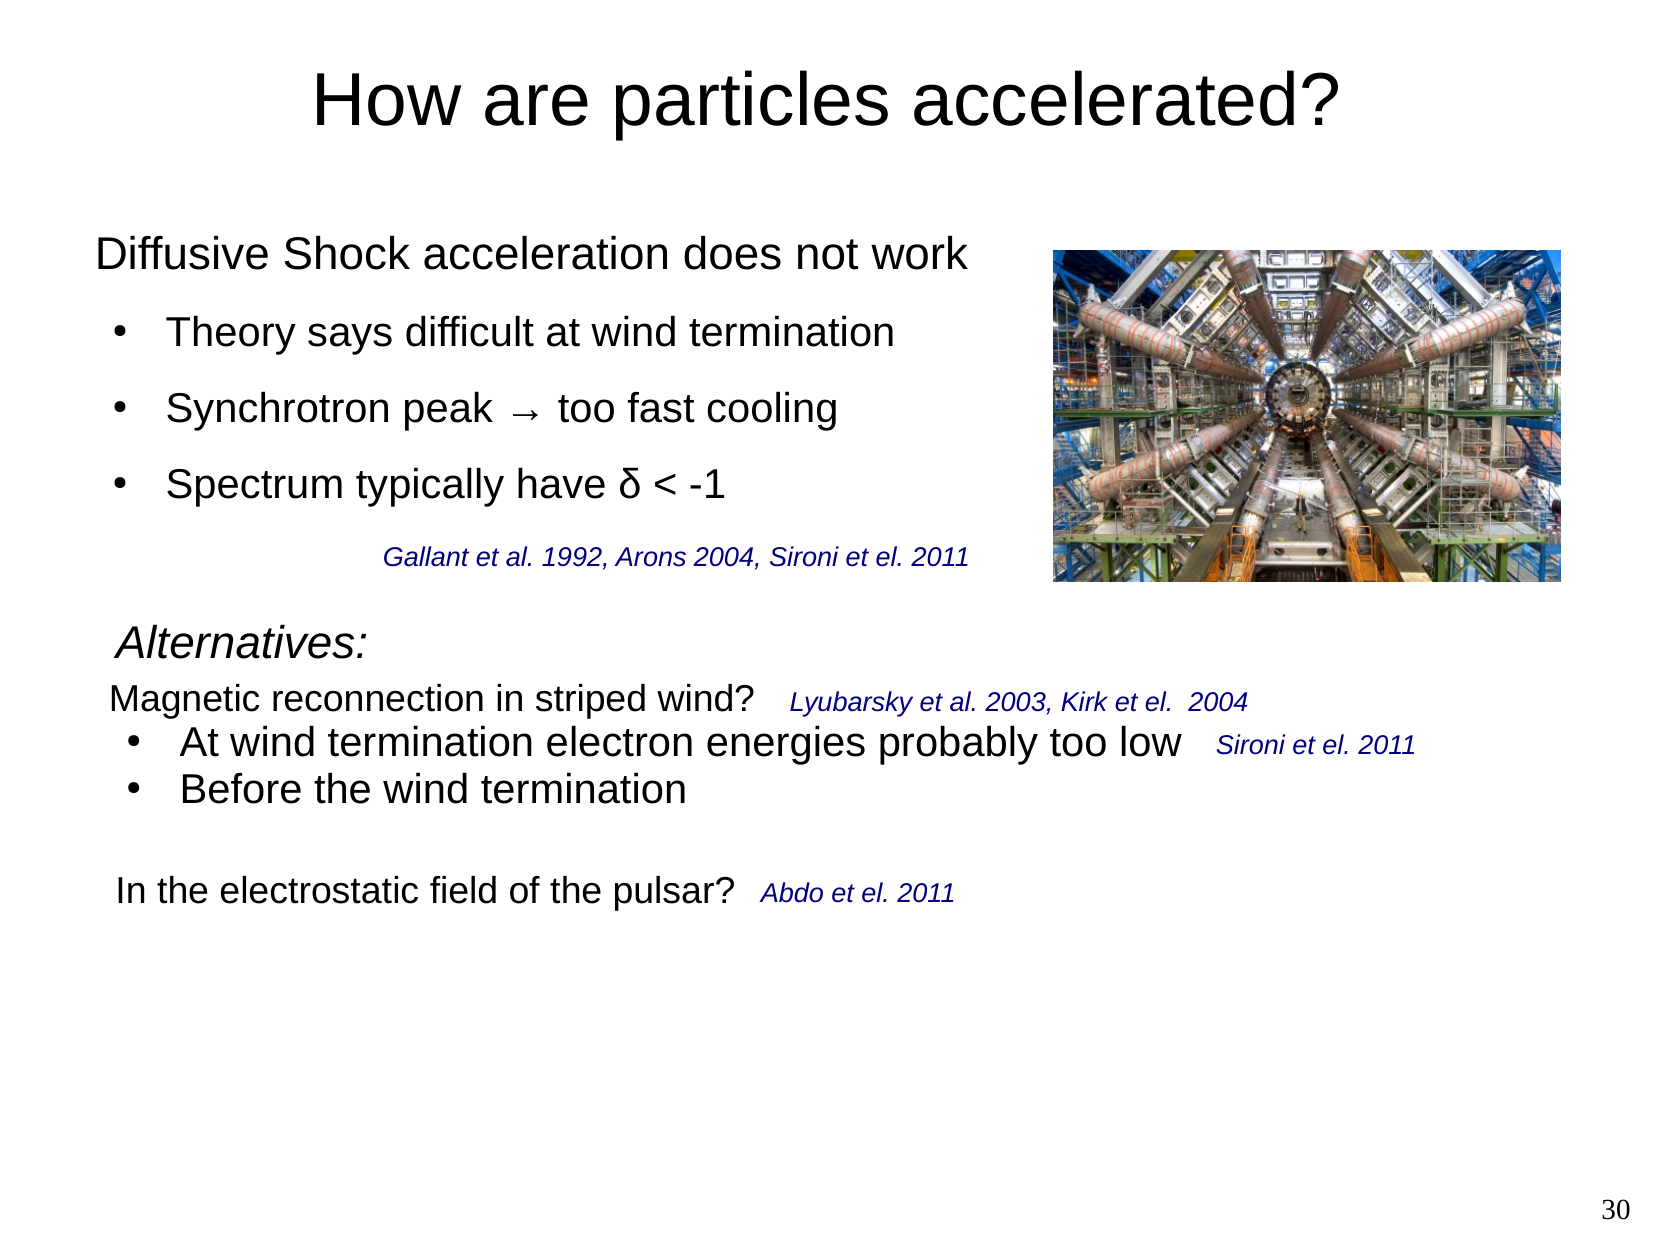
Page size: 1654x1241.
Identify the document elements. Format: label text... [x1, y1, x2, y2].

text_box Lyubarsky et al. 2003, Kirk et el. 2004 [774, 679, 1263, 725]
title How are particles accelerated? [82, 49, 1571, 151]
picture [1053, 250, 1561, 582]
list Diffusive Shock acceleration does not work Theory says difficult at wind termination Synchrotron peak → too fast cooling Spectrum typically have δ < -1 [94, 228, 1583, 879]
text_box Sironi et el. 2011 [1201, 722, 1432, 768]
text_box In the electrostatic field of the pulsar? [100, 819, 1067, 967]
text_box Magnetic reconnection in striped wind? At wind termination electron energies probably too low Before the wind termination [93, 669, 1568, 893]
text_box Alternatives: [101, 609, 384, 677]
text_box Abdo et el. 2011 [746, 870, 977, 916]
text_box Gallant et al. 1992, Arons 2004, Sironi et el. 2011 [368, 534, 985, 580]
